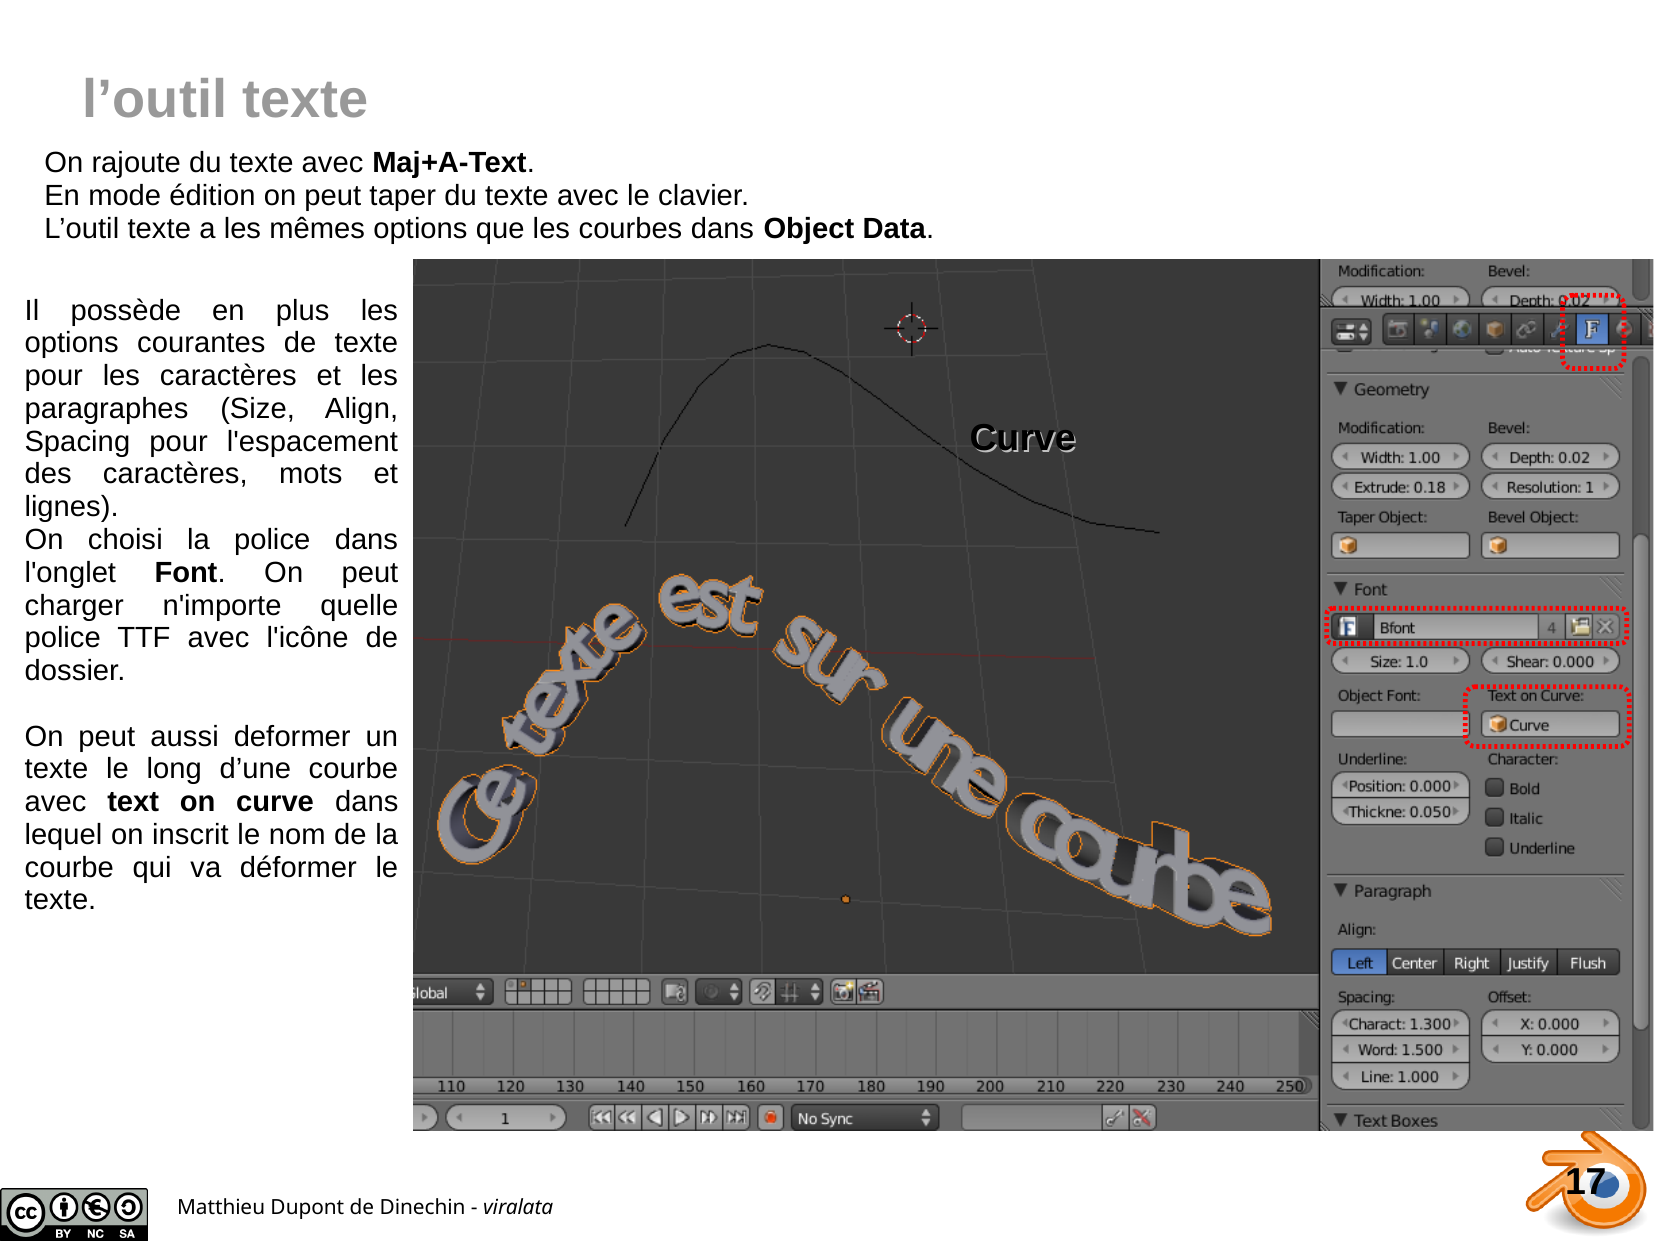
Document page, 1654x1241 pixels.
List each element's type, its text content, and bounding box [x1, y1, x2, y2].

title l’outil texte [82, 56, 1565, 139]
text_box Curve [954, 409, 1091, 473]
picture [413, 303, 1654, 1241]
text_box Il possède en plus les options courantes de texte pour les caractères et les paragraphes (Size, Align, Spacing pour l'espacement des caractères, mots et lignes). On choisi la police dans l'onglet Font. On peut charger n'importe quelle police TTF avec l'icône de dossier. On peut aussi deformer un texte le long d’une courbe avec text on curve dans lequel on inscrit le nom de la courbe qui va déformer le texte. [9, 286, 414, 1034]
text_box On rajoute du texte avec Maj+A-Text. En mode édition on peut taper du texte avec le clavier. L’outil texte a les mêmes options que les courbes dans Object Data. [29, 139, 1654, 303]
picture [0, 1188, 148, 1241]
